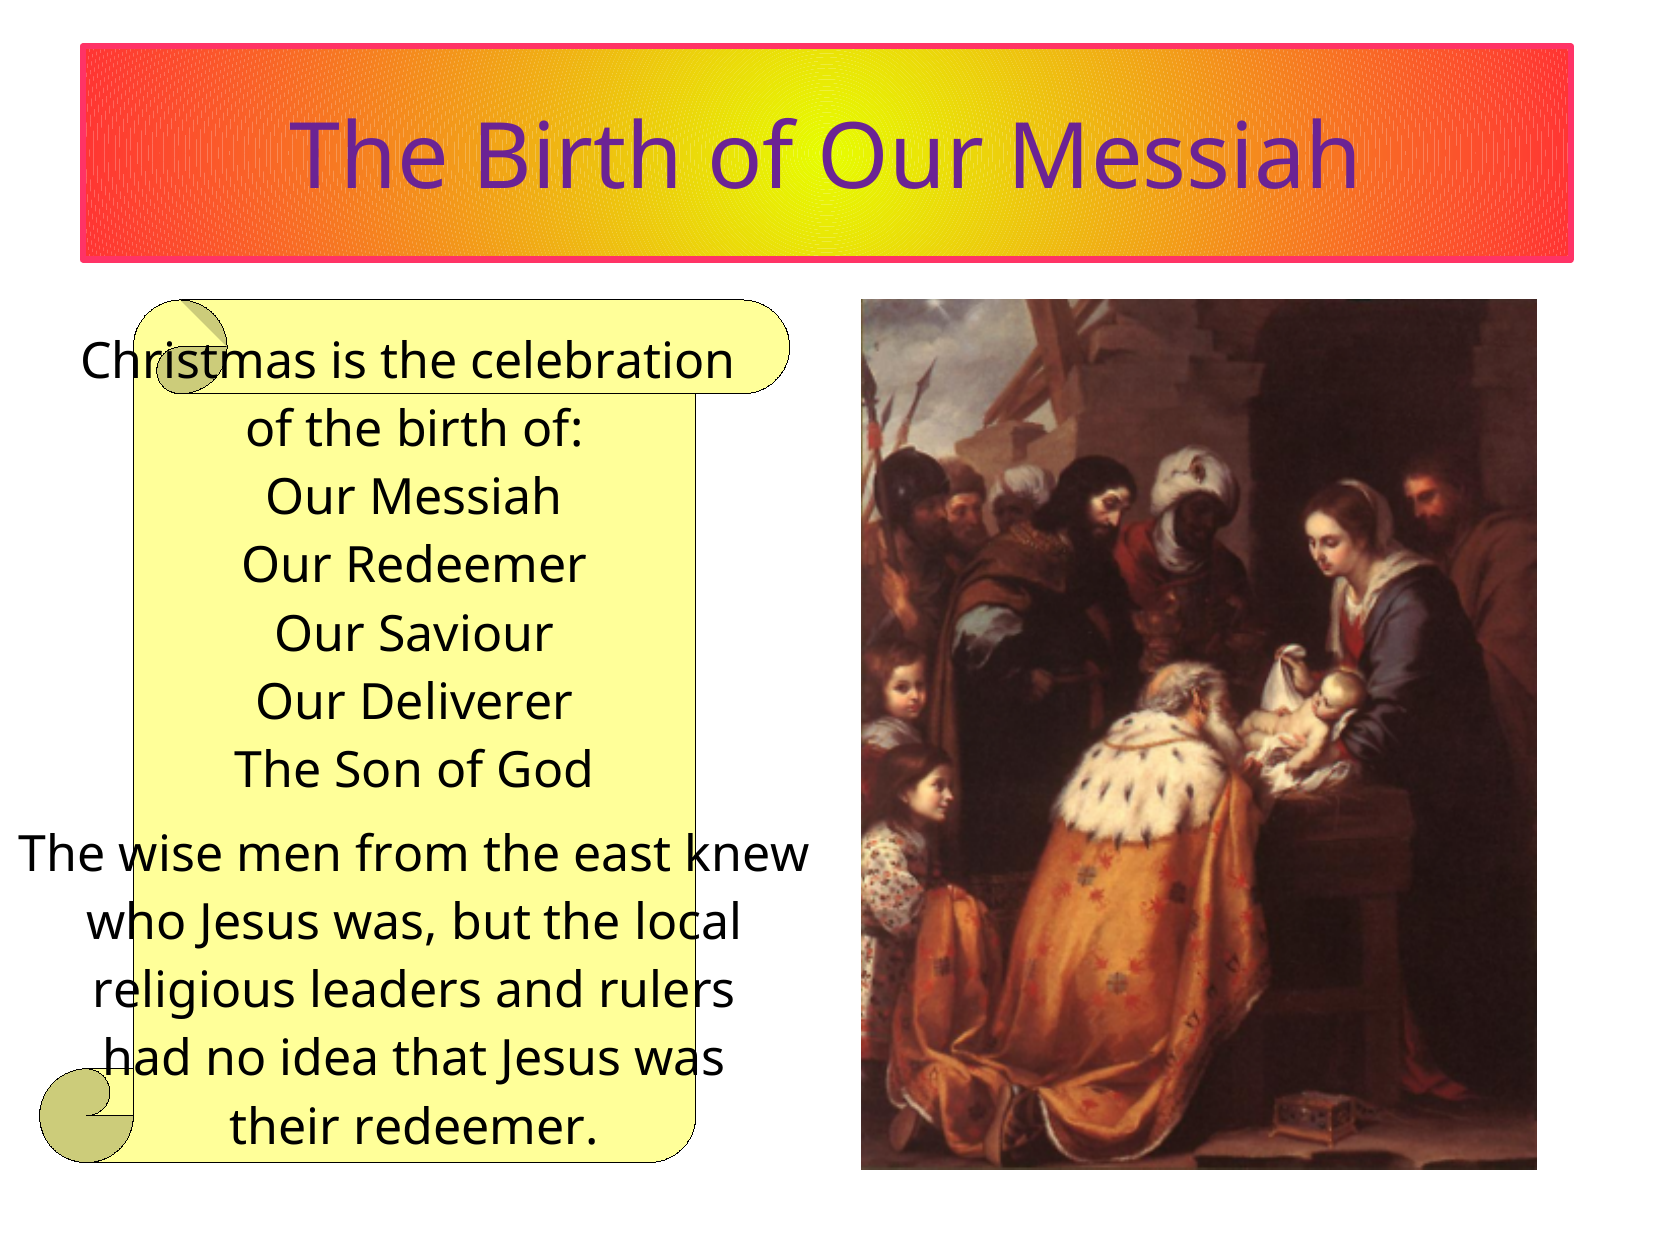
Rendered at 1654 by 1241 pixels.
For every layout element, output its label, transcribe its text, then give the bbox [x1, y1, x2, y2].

text_box Christmas is the celebration of the birth of: Our Messiah Our Redeemer Our Saviour Our Deliverer The Son of God The wise men from the east knew who Jesus was, but the local religious leaders and rulers had no idea that Jesus was their redeemer. [182, 299, 790, 394]
picture [861, 299, 1537, 1171]
title The Birth of Our Messiah [82, 46, 1571, 260]
text_box Christmas is the celebration of the birth of: Our Messiah Our Redeemer Our Saviour Our Deliverer The Son of God The wise men from the east knew who Jesus was, but the local religious leaders and rulers had no idea that Jesus was their redeemer. [90, 299, 696, 1163]
